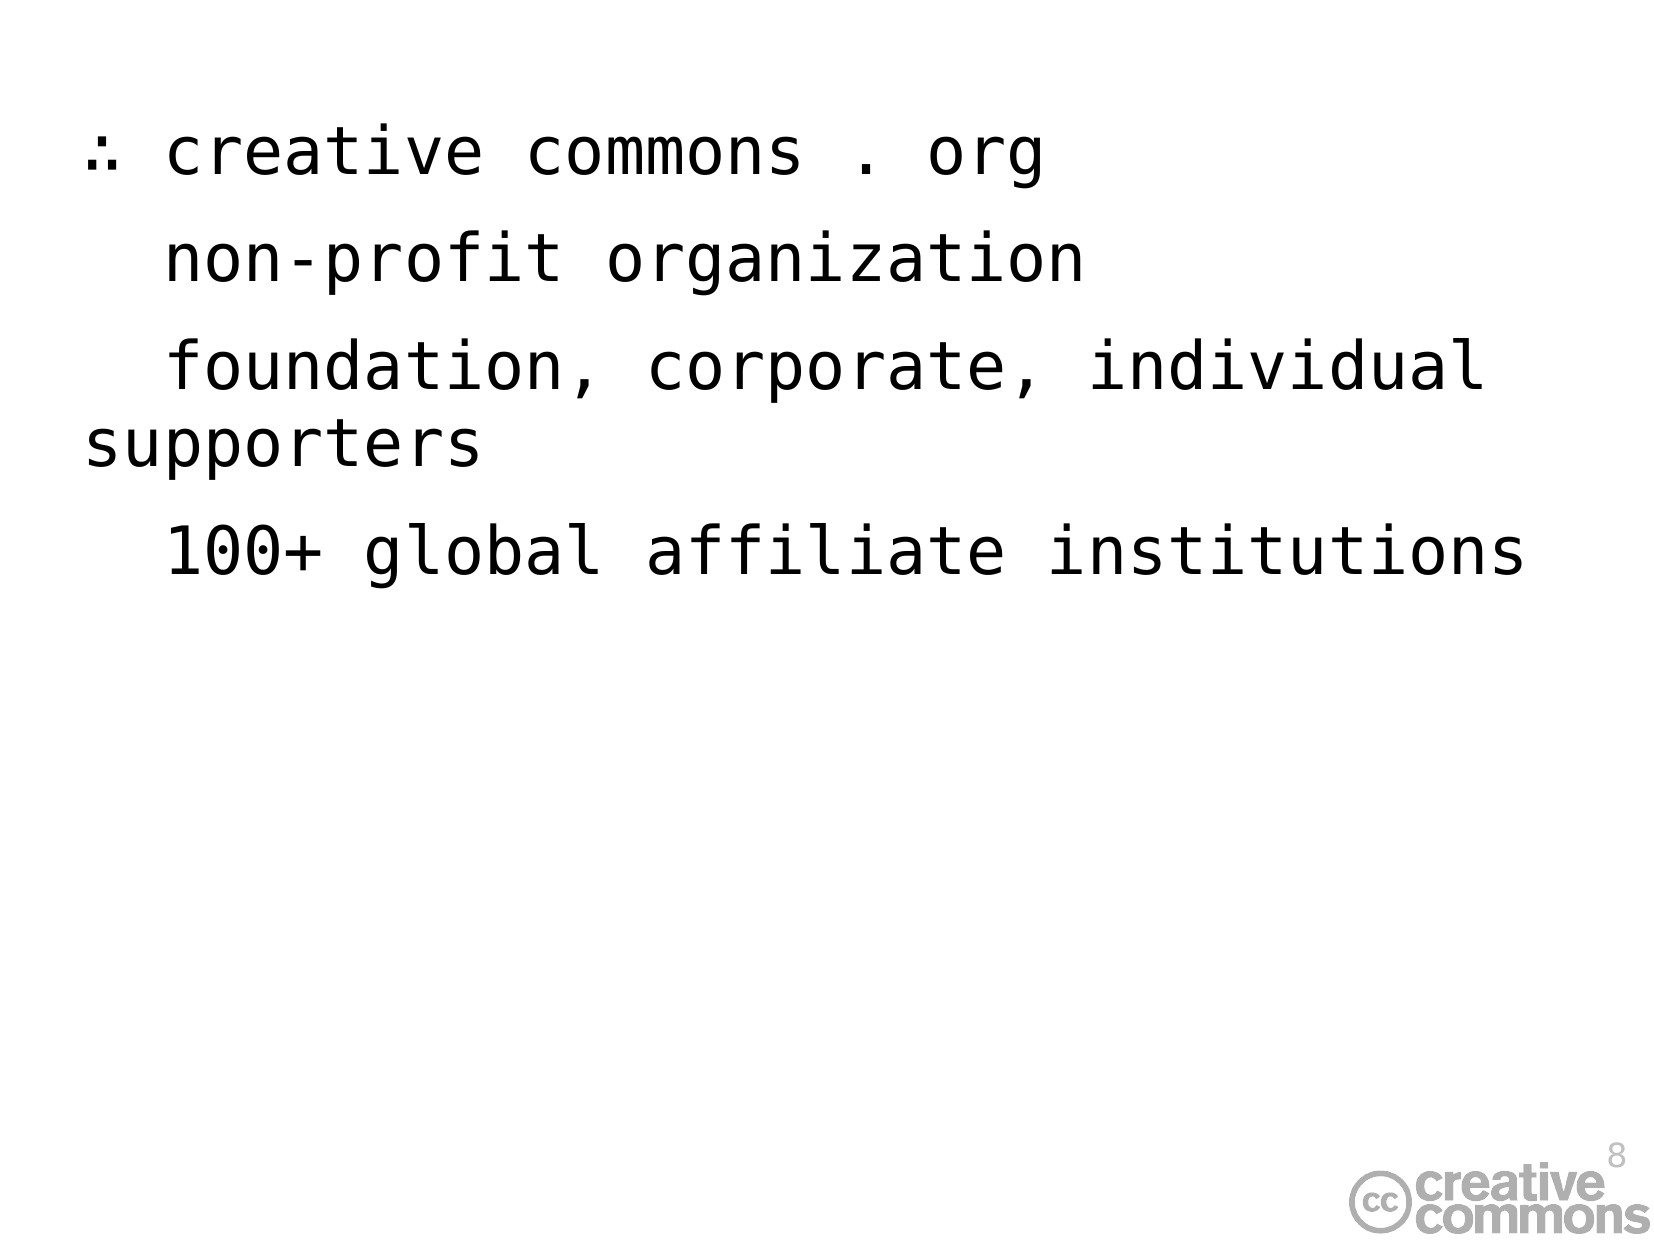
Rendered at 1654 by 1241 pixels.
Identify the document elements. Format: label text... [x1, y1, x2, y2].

list ∴ creative commons . org non-profit organization foundation, corporate, individual supporters 100+ global affiliate institutions [82, 112, 1571, 1109]
picture [1349, 1162, 1650, 1234]
